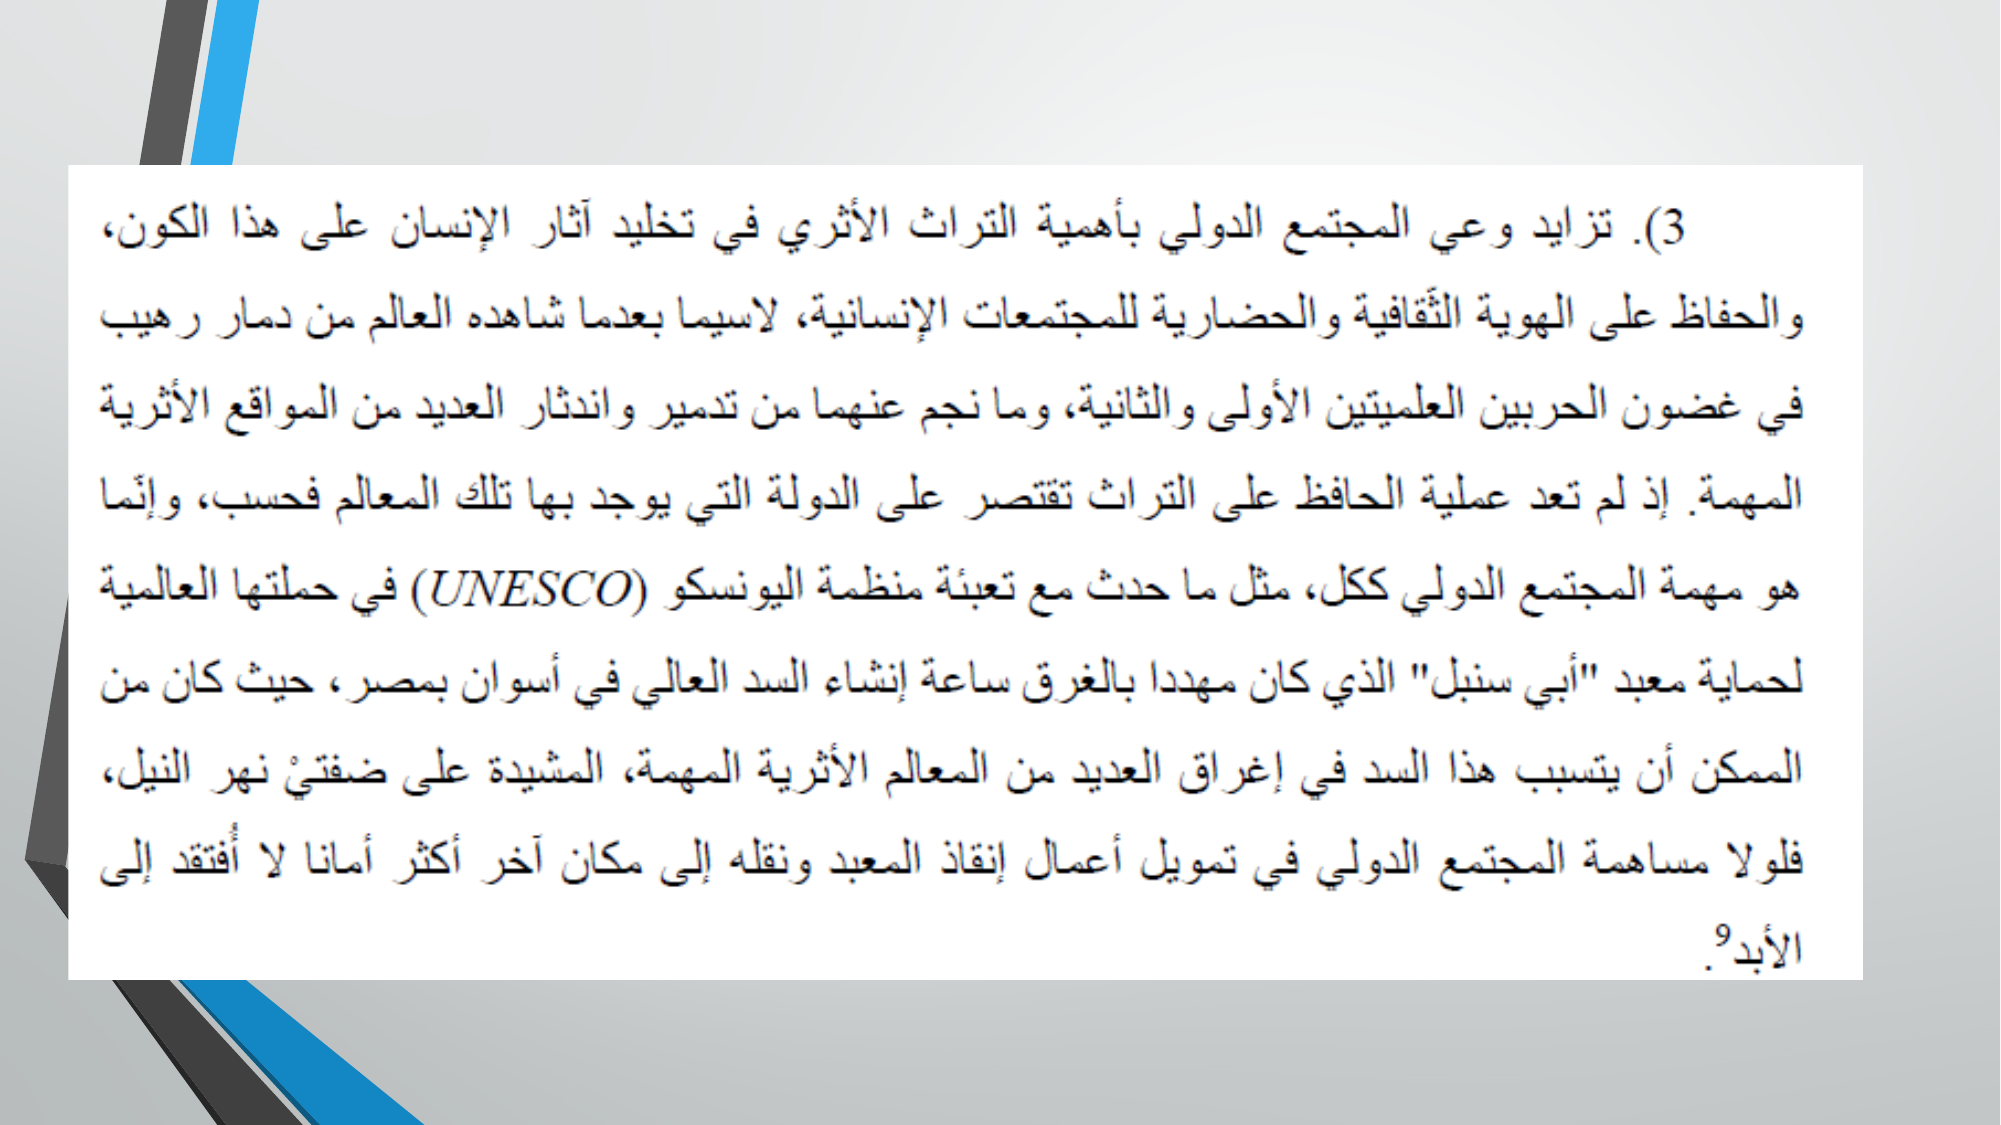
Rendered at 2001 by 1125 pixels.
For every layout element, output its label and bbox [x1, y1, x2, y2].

picture [68, 165, 1863, 980]
